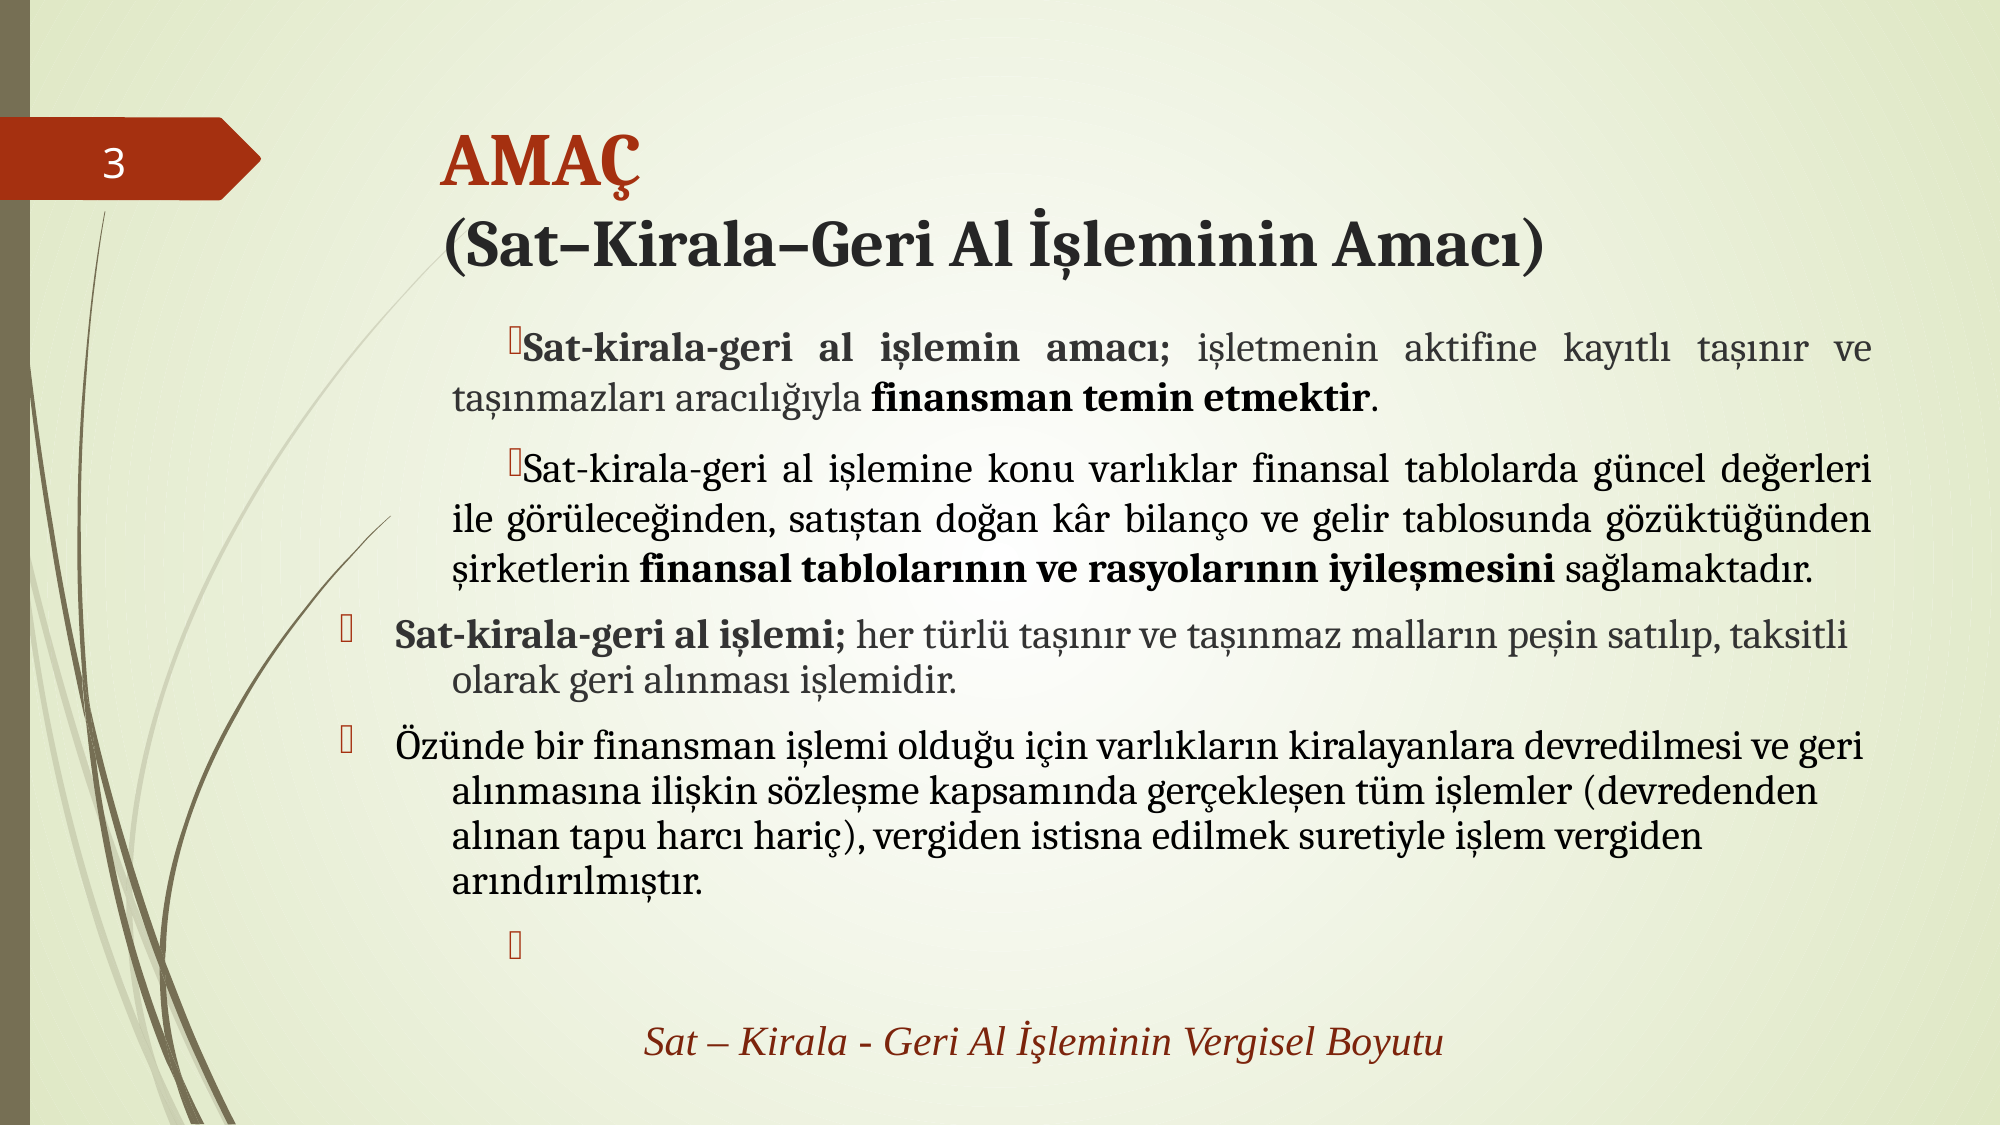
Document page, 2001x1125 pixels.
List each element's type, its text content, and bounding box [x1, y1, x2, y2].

text_box [87, 129, 216, 190]
title AMAÇ (Sat–Kirala–Geri Al İşleminin Amacı) [425, 102, 1888, 312]
list Sat-kirala-geri al işlemin amacı; işletmenin aktifine kayıtlı taşınır ve taşınmazları aracılığıyla finansman temin etmektir. Sat-kirala-geri al işlemine konu varlıklar finansal tablolarda güncel değerleri ile görüleceğinden, satıştan doğan kâr bilanço ve gelir tablosunda gözüktüğünden şirketlerin finansal tablolarının ve rasyolarının iyileşmesini sağlamaktadır. Sat-kirala-geri al işlemi; her türlü taşınır ve taşınmaz malların peşin satılıp, taksitli olarak geri alınması işlemidir. Özünde bir finansman işlemi olduğu için varlıkların kiralayanlara devredilmesi ve geri alınmasına ilişkin sözleşme kapsamında gerçekleşen tüm işlemler (devredenden alınan tapu harcı hariç), vergiden istisna edilmek suretiyle işlem vergiden arındırılmıştır. [324, 312, 1888, 956]
text_box Sat – Kirala - Geri Al İşleminin Vergisel Boyutu [424, 1006, 1675, 1067]
